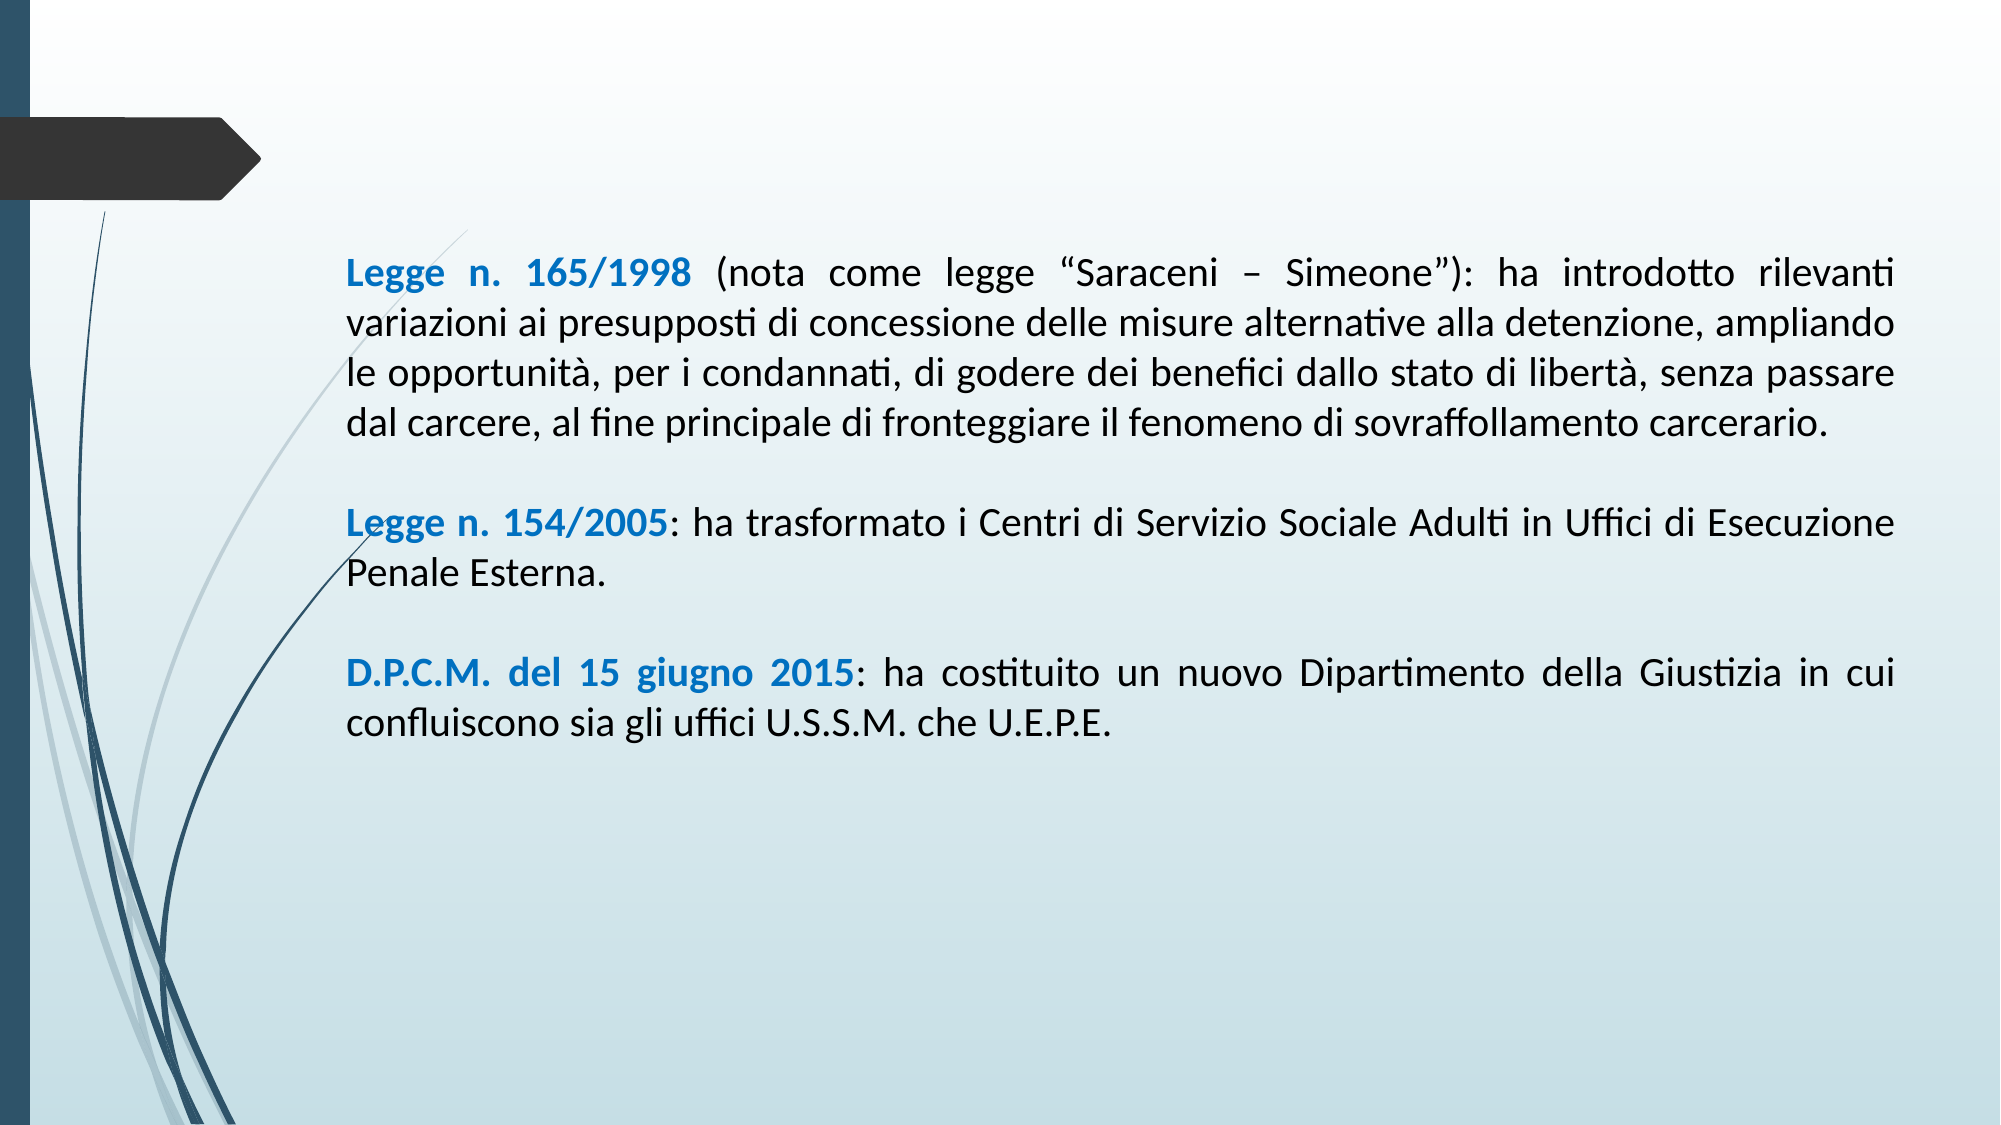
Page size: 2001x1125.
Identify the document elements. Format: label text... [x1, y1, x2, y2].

text_box Legge n. 165/1998 (nota come legge “Saraceni – Simeone”): ha introdotto rilevanti variazioni ai presupposti di concessione delle misure alternative alla detenzione, ampliando le opportunità, per i condannati, di godere dei benefici dallo stato di libertà, senza passare dal carcere, al fine principale di fronteggiare il fenomeno di sovraffollamento carcerario. Legge n. 154/2005: ha trasformato i Centri di Servizio Sociale Adulti in Uffici di Esecuzione Penale Esterna. D.P.C.M. del 15 giugno 2015: ha costituito un nuovo Dipartimento della Giustizia in cui confluiscono sia gli uffici U.S.S.M. che U.E.P.E. [331, 237, 1912, 758]
